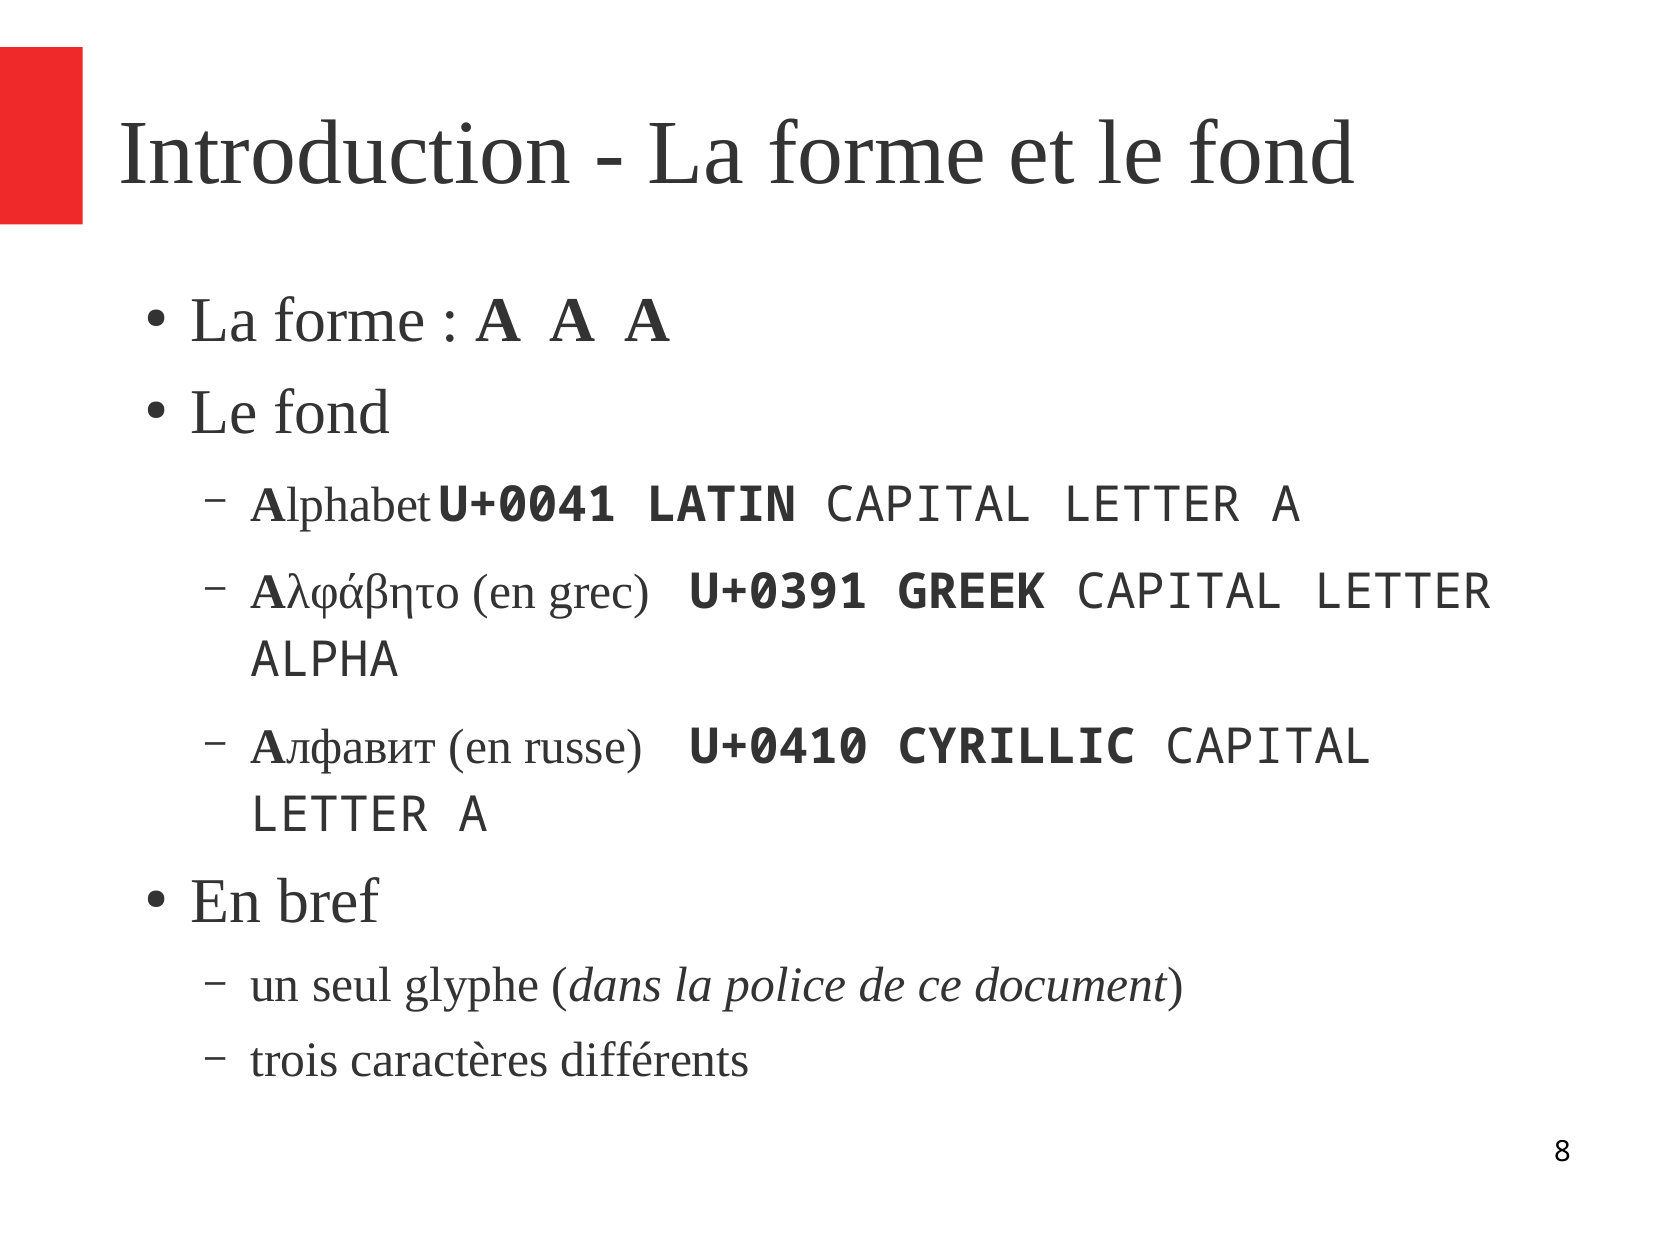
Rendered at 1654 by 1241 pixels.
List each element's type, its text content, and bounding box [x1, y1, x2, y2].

list La forme : A Α А Le fond Alphabet U+0041 LATIN CAPITAL LETTER A Αλφάβητο (en grec) U+0391 GREEK CAPITAL LETTER ALPHA Алфавит (en russe) U+0410 CYRILLIC CAPITAL LETTER A En bref un seul glyphe (dans la police de ce document) trois caractères différents [129, 284, 1548, 1123]
title Introduction - La forme et le fond [118, 49, 1571, 257]
